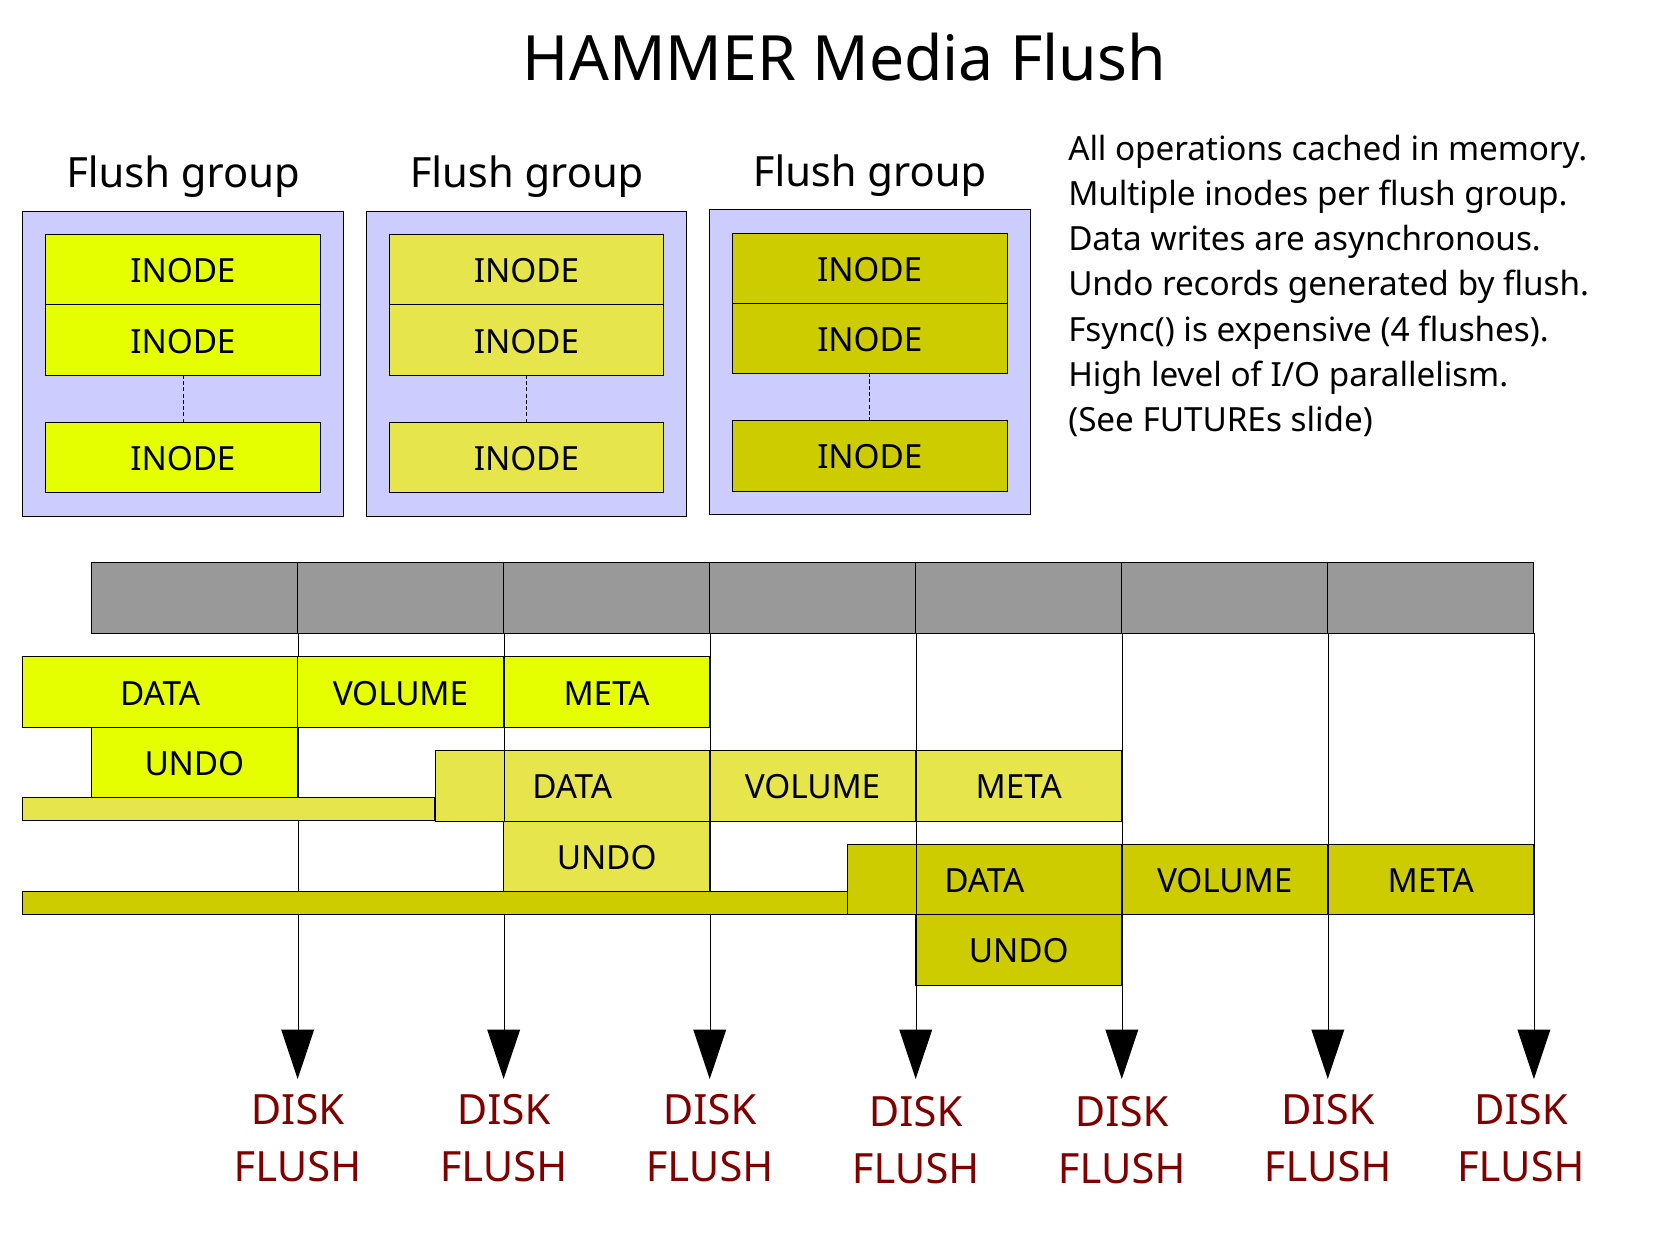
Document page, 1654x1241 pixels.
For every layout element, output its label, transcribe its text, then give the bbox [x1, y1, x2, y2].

text_box Flush group [691, 131, 1049, 208]
text_box DISK FLUSH [989, 1071, 1255, 1206]
text_box DATA [917, 844, 1121, 915]
text_box DATA [847, 844, 916, 915]
text_box META [1329, 844, 1534, 915]
text_box UNDO [91, 727, 298, 797]
text_box Flush group [4, 133, 348, 210]
text_box [709, 209, 1031, 515]
text_box HAMMER Media Flush [114, 9, 1575, 104]
text_box DISK FLUSH [165, 1069, 371, 1205]
text_box INODE [732, 233, 1008, 303]
text_box VOLUME [297, 656, 504, 728]
text_box INODE [732, 303, 1008, 374]
text_box UNDO [917, 915, 1122, 986]
text_box DISK FLUSH [1388, 1069, 1654, 1205]
text_box All operations cached in memory. Multiple inodes per flush group. Data writes are asynchronous. Undo records generated by flush. Fsync() is expensive (4 flushes). High level of I/O parallelism. (See FUTUREs slide) [1053, 117, 1654, 512]
text_box INODE [732, 420, 1008, 492]
text_box INODE [389, 304, 664, 376]
text_box DISK FLUSH [1195, 1069, 1388, 1205]
text_box INODE [45, 304, 321, 376]
text_box [366, 211, 687, 517]
text_box DATA [435, 750, 504, 822]
text_box [22, 891, 848, 915]
text_box VOLUME [711, 750, 916, 822]
text_box VOLUME [1123, 844, 1328, 915]
text_box [22, 211, 344, 517]
text_box META [917, 750, 1122, 822]
text_box META [505, 656, 710, 728]
text_box DISK FLUSH [577, 1069, 843, 1205]
text_box DATA [505, 750, 709, 821]
text_box INODE [389, 234, 664, 304]
text_box DISK FLUSH [783, 1071, 989, 1206]
text_box UNDO [503, 821, 710, 891]
text_box INODE [389, 422, 664, 493]
text_box [91, 562, 1534, 634]
text_box Flush group [348, 133, 705, 210]
text_box INODE [45, 422, 321, 493]
text_box DATA [22, 656, 297, 728]
text_box INODE [45, 234, 321, 304]
text_box [22, 797, 435, 821]
text_box DISK FLUSH [371, 1069, 577, 1205]
